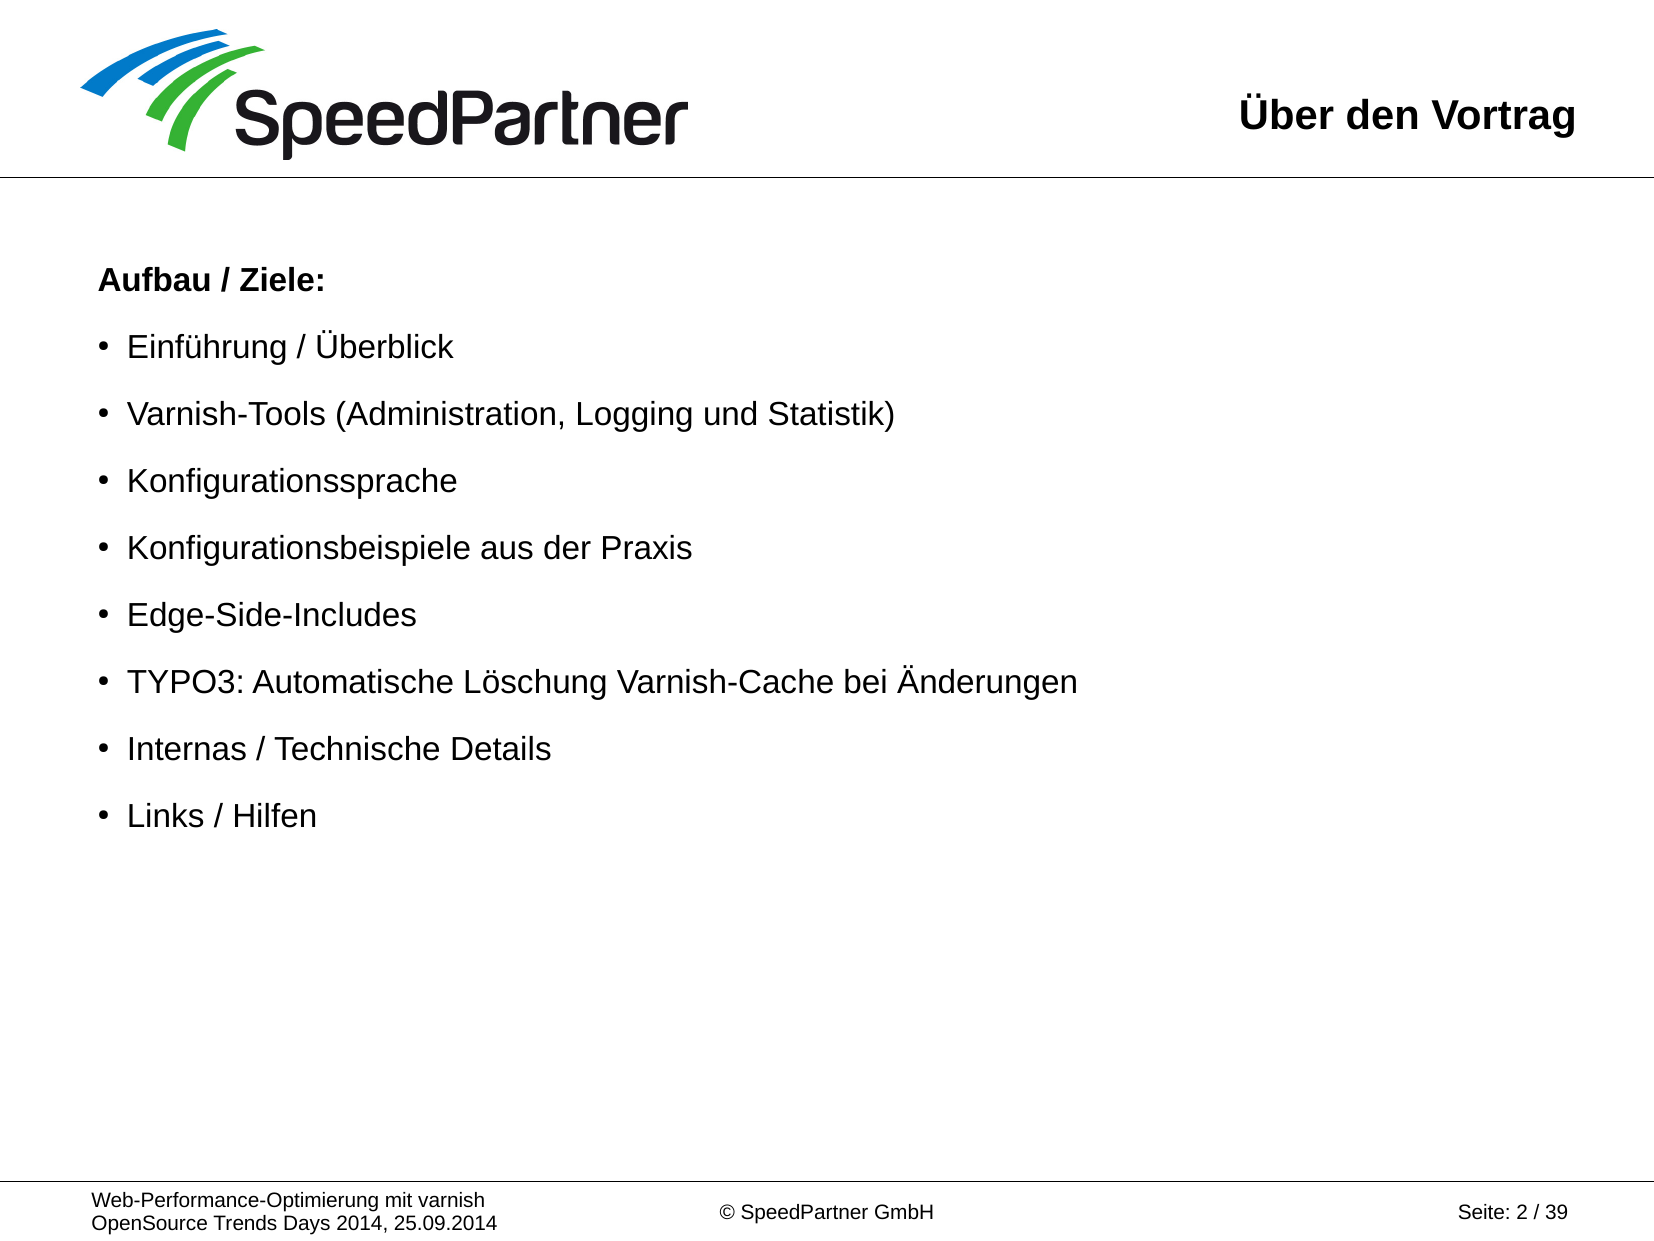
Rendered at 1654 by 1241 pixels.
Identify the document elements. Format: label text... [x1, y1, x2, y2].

picture [80, 29, 688, 160]
title Über den Vortrag [590, 70, 1577, 160]
text_box Aufbau / Ziele: Einführung / Überblick Varnish-Tools (Administration, Logging und Statistik) Konfigurationssprache Konfigurationsbeispiele aus der Praxis Edge-Side-Includes TYPO3: Automatische Löschung Varnish-Cache bei Änderungen Internas / Technische Details Links / Hilfen [82, 253, 1565, 1177]
